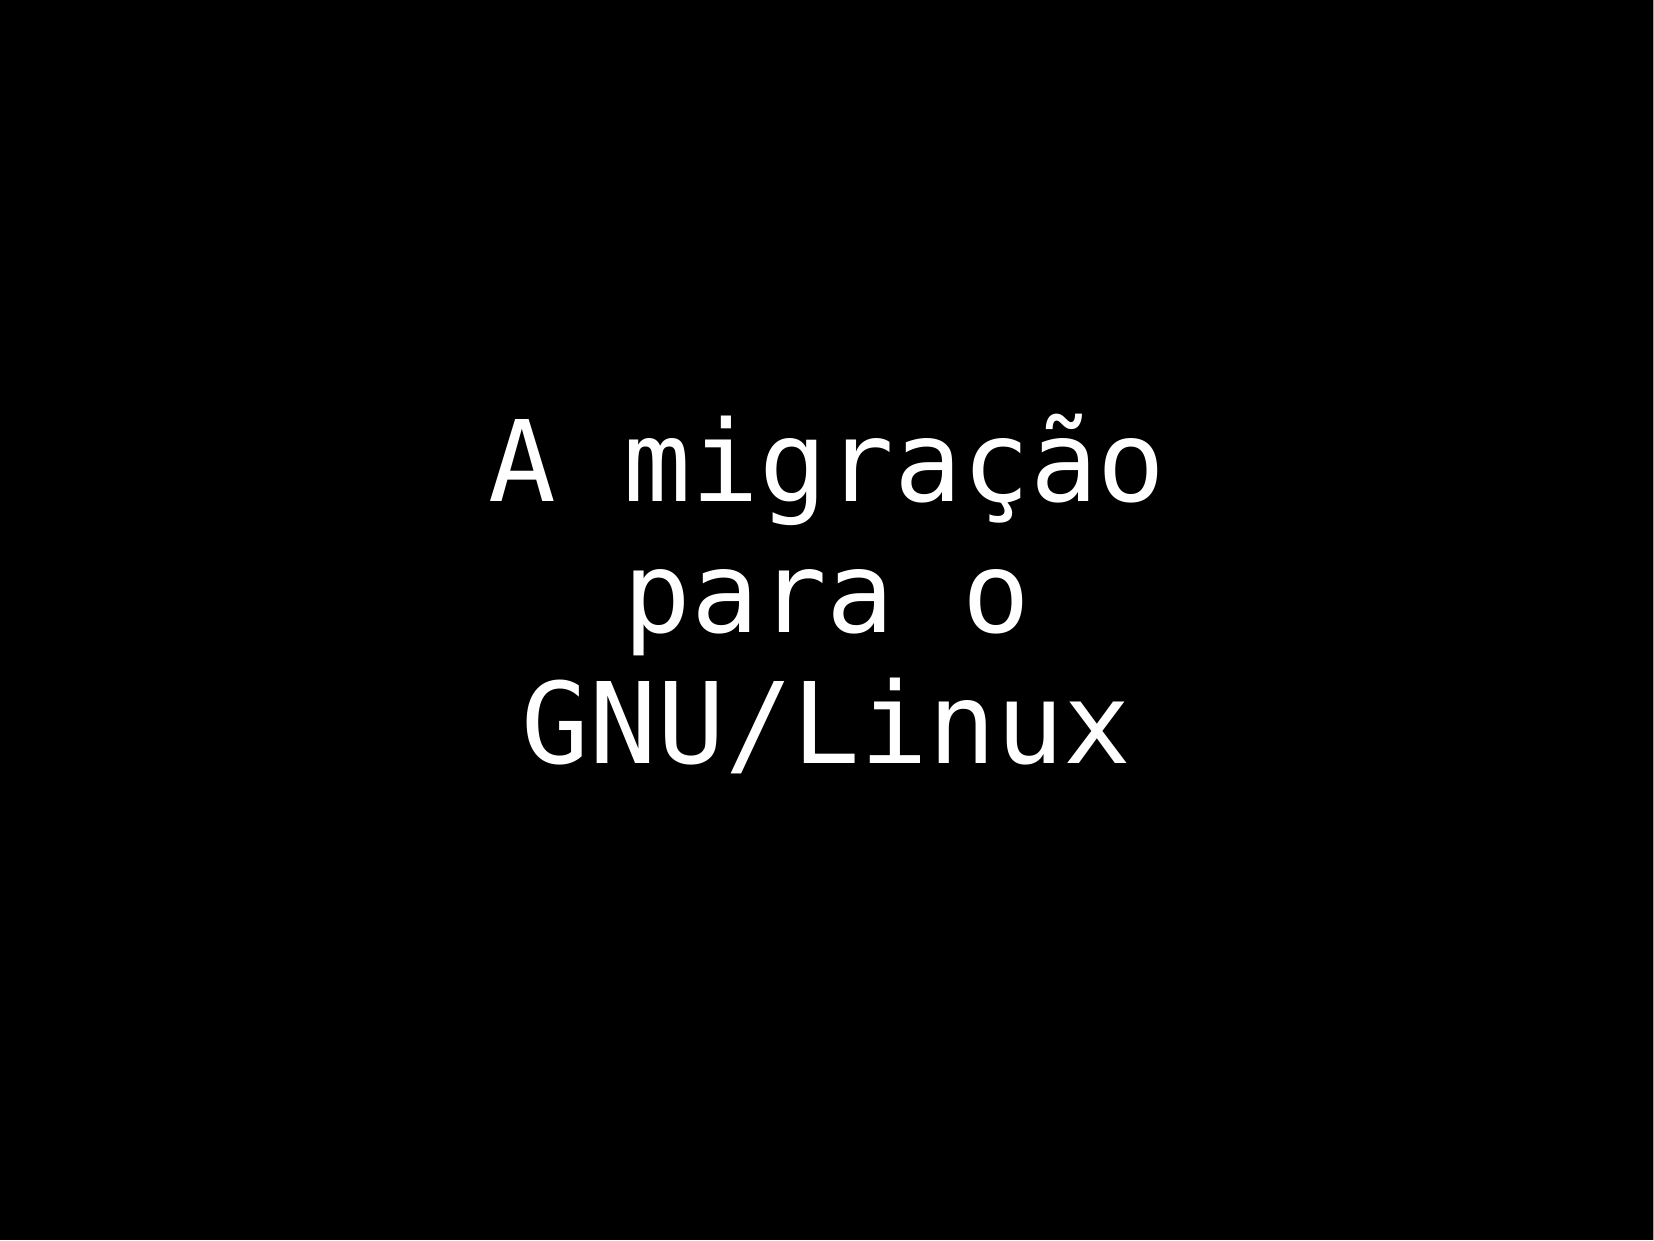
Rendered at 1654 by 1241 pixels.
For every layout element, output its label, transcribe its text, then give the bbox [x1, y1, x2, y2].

subtitle A migração para o GNU/Linux [82, 191, 1571, 995]
